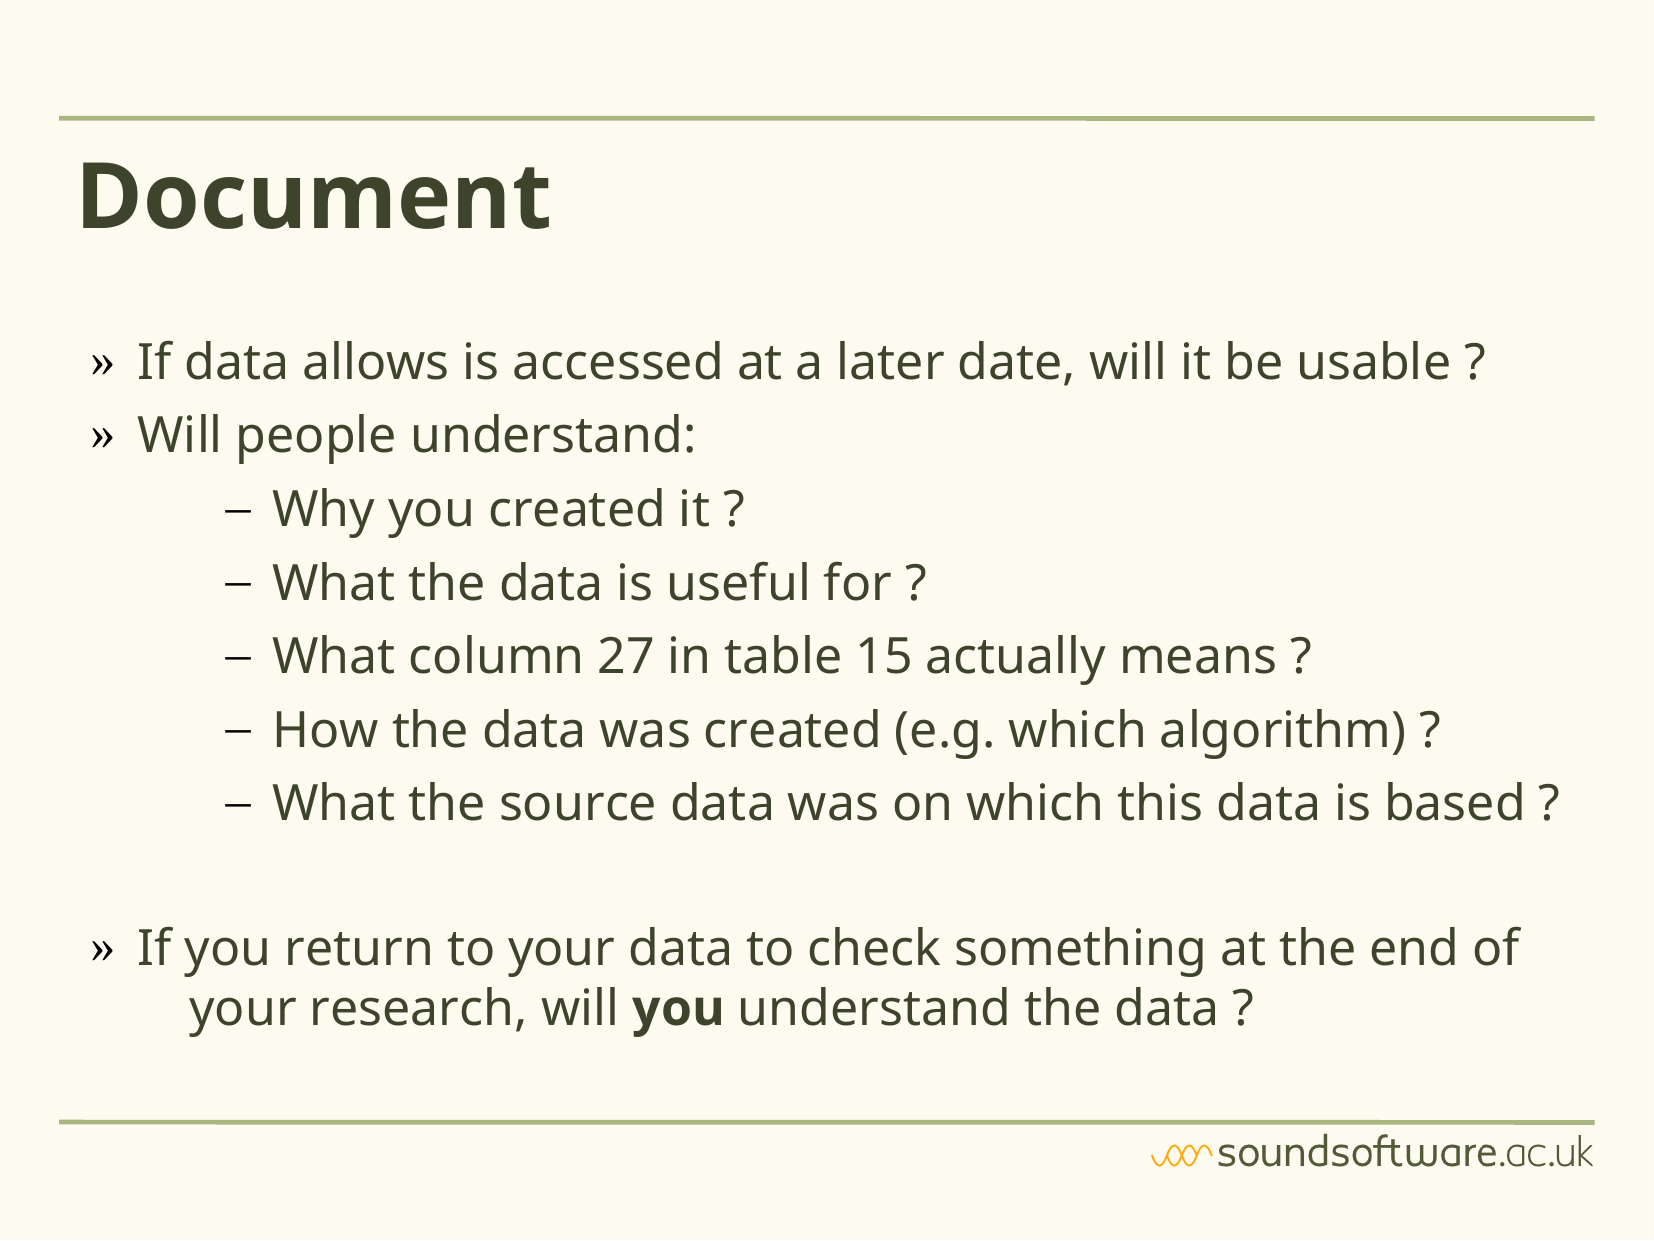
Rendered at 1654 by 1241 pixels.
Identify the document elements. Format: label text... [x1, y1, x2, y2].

title Document [59, 109, 1594, 274]
picture [1151, 1140, 1593, 1167]
list If data allows is accessed at a later date, will it be usable ? Will people understand: Why you created it ? What the data is useful for ? What column 27 in table 15 actually means ? How the data was created (e.g. which algorithm) ? What the source data was on which this data is based ? If you return to your data to check something at the end of your research, will you understand the data ? [59, 321, 1594, 1140]
